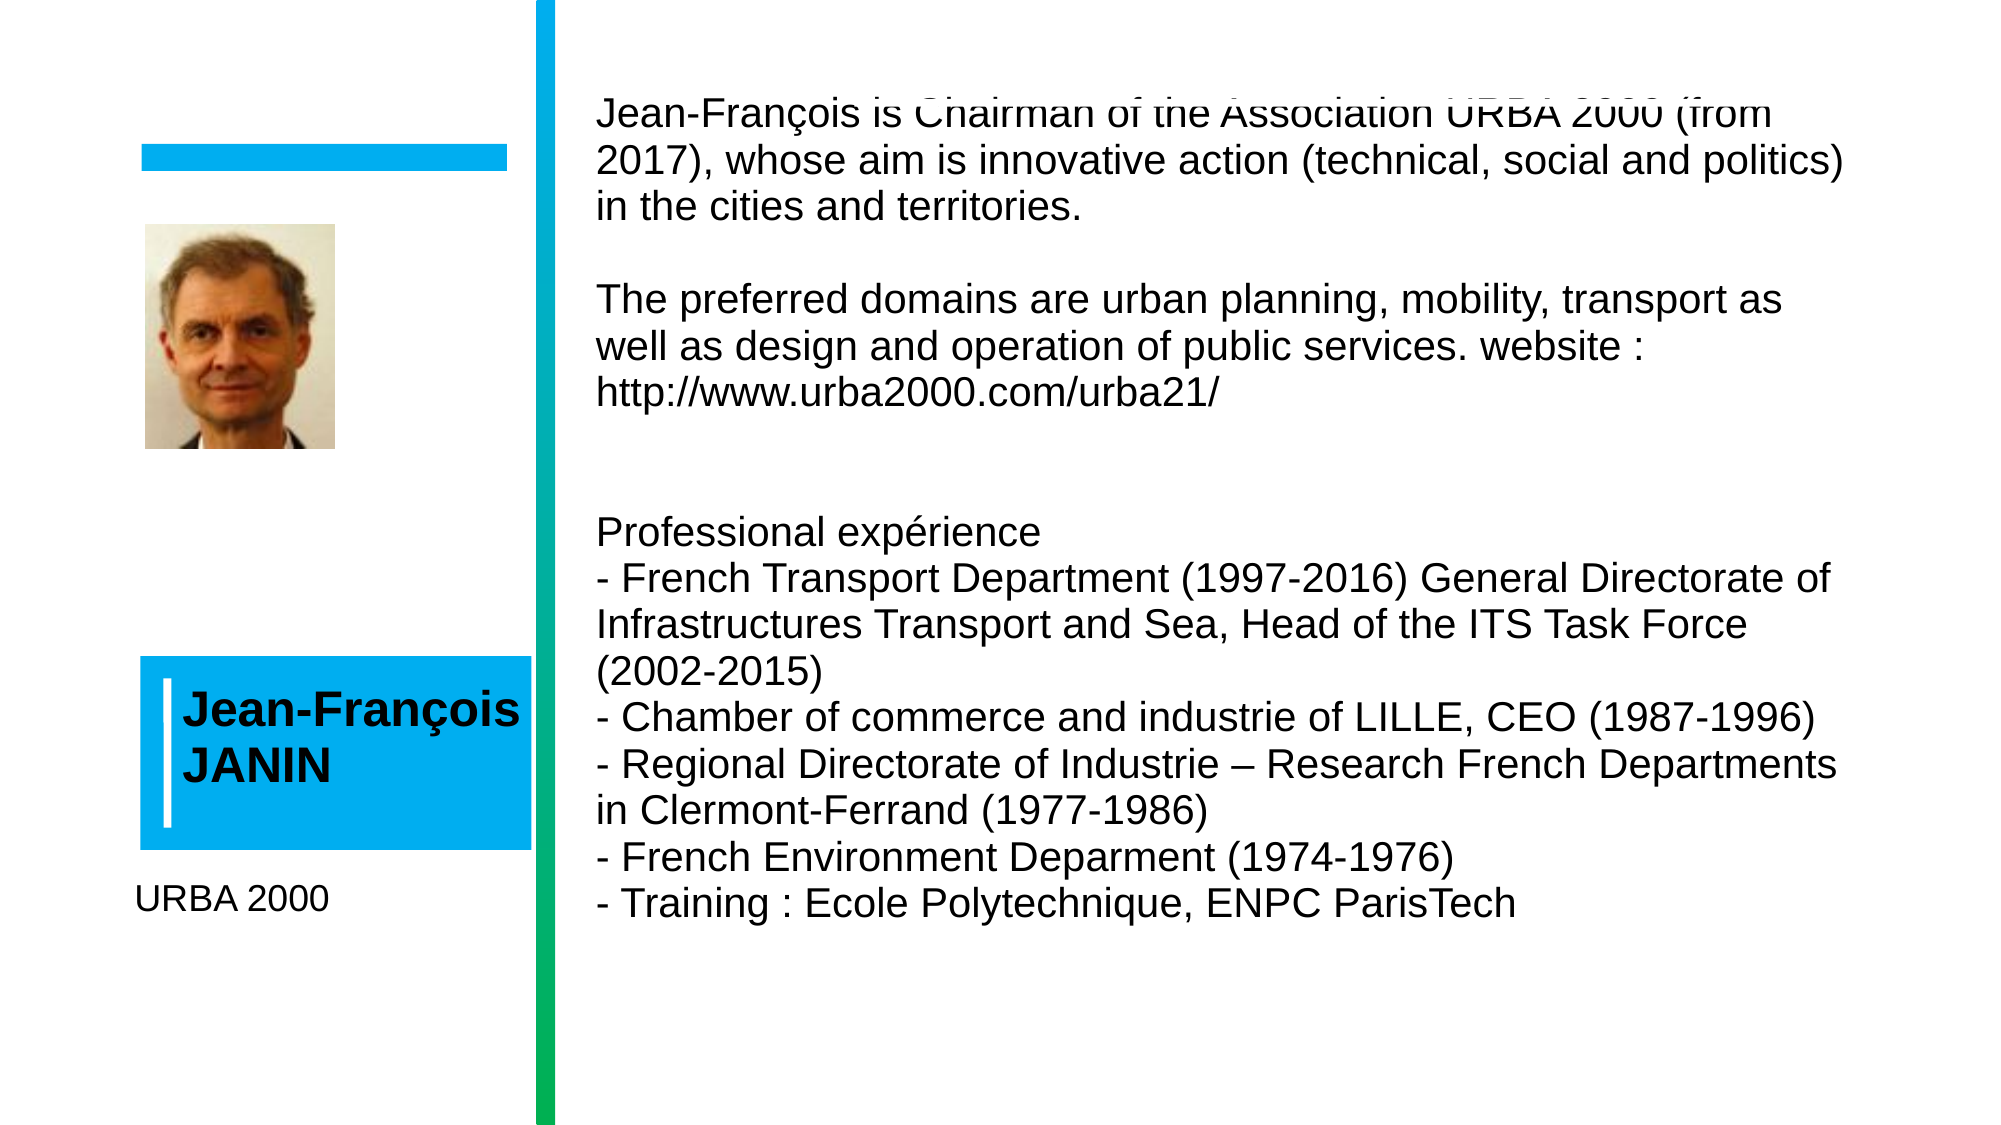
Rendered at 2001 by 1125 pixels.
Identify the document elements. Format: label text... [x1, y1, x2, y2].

picture [145, 224, 335, 449]
text_box Jean-François is Chairman of the Association URBA 2000 (from 2017), whose aim is innovative action (technical, social and politics) in the cities and territories. The preferred domains are urban planning, mobility, transport as well as design and operation of public services. website : http://www.urba2000.com/urba21/ Professional expérience - French Transport Department (1997-2016) General Directorate of Infrastructures Transport and Sea, Head of the ITS Task Force (2002-2015) - Chamber of commerce and industrie of LILLE, CEO (1987-1996) - Regional Directorate of Industrie – Research French Departments in Clermont-Ferrand (1977-1986) - French Environment Deparment (1974-1976) - Training : Ecole Polytechnique, ENPC ParisTech [581, 82, 1867, 935]
text_box [536, 927, 556, 1125]
text_box [536, 808, 556, 869]
text_box URBA 2000 [119, 869, 558, 927]
text_box Jean-François JANIN [167, 674, 539, 801]
text_box [141, 143, 507, 171]
text_box [536, 0, 556, 602]
text_box [140, 656, 532, 850]
